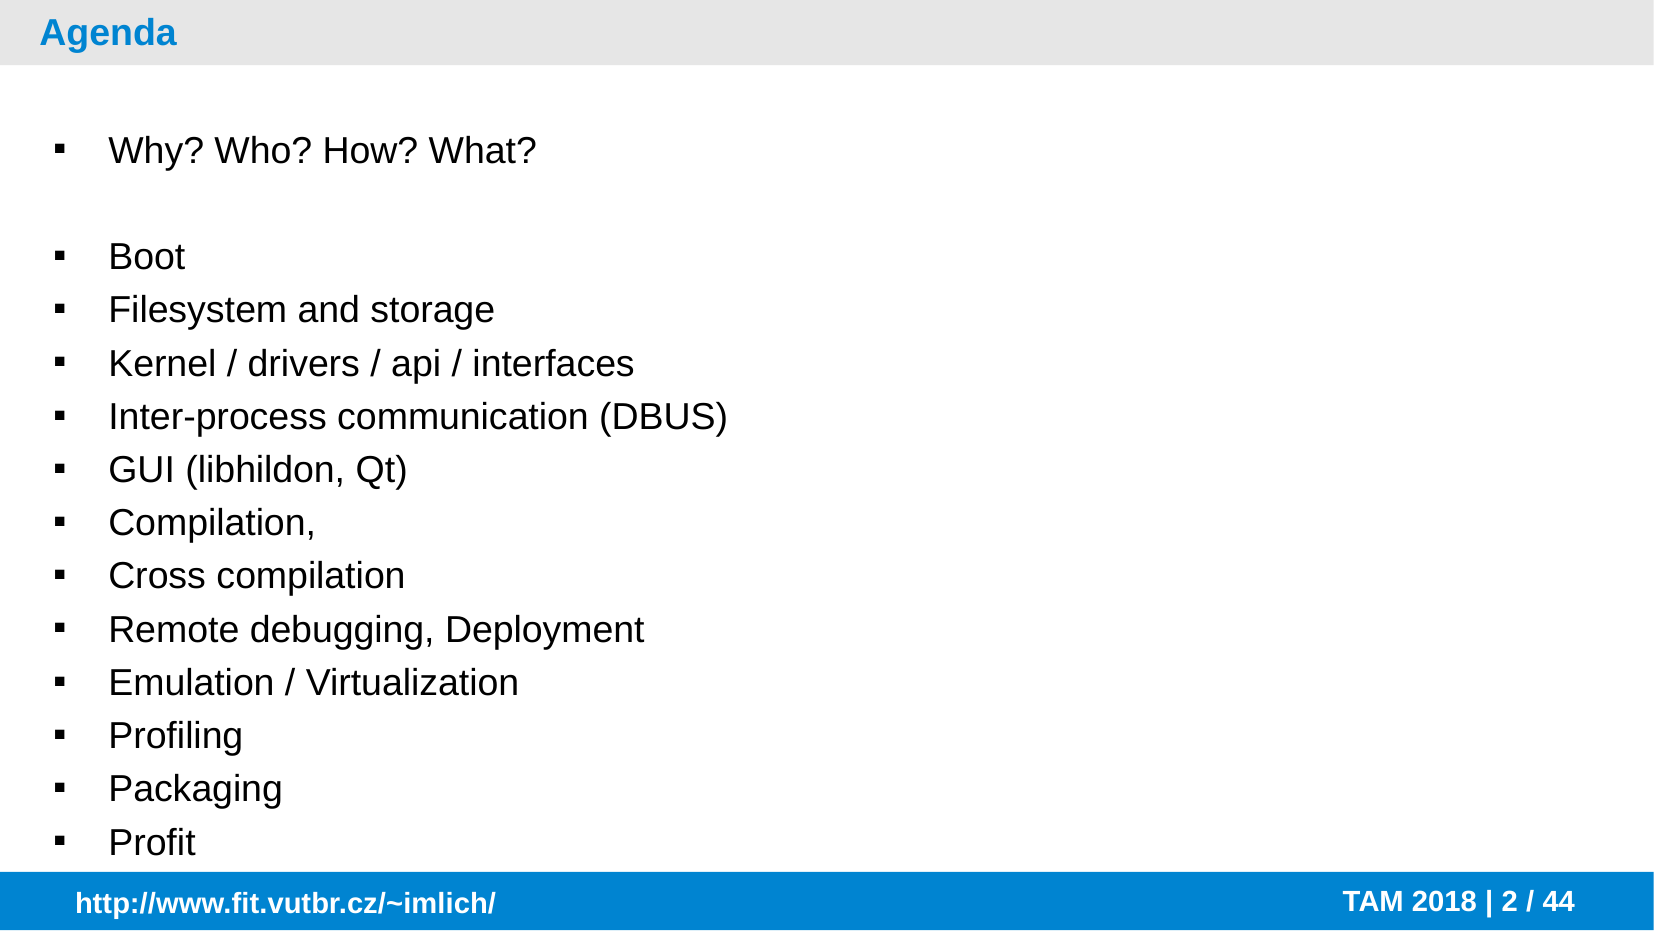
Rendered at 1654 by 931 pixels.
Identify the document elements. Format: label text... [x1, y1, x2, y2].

list Why? Who? How? What? Boot Filesystem and storage Kernel / drivers / api / interfaces Inter-process communication (DBUS) GUI (libhildon, Qt) Compilation, Cross compilation Remote debugging, Deployment Emulation / Virtualization Profiling Packaging Profit [37, 76, 1613, 872]
title Agenda [39, 4, 1615, 61]
